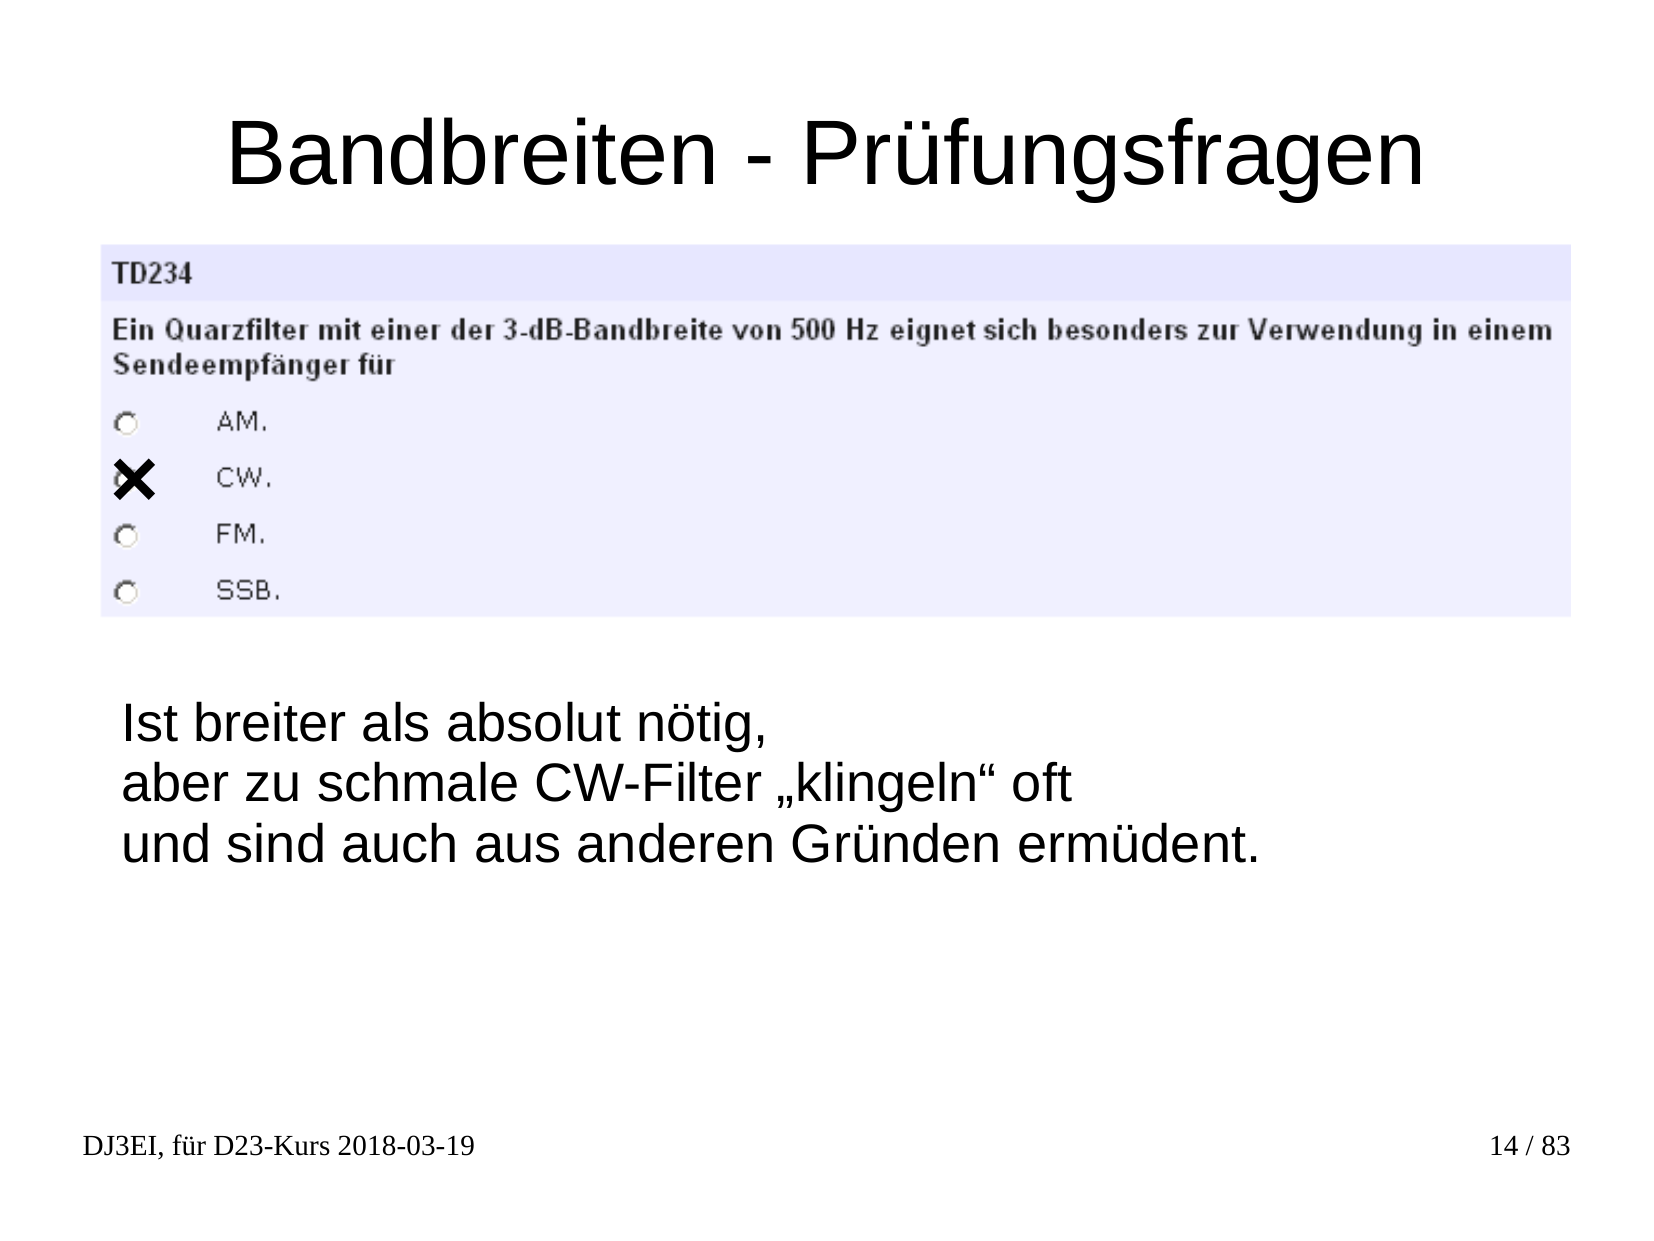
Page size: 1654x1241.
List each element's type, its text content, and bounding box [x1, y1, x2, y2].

title Bandbreiten - Prüfungsfragen [82, 49, 1571, 257]
picture [95, 243, 1571, 626]
text_box × [95, 425, 157, 534]
text_box Ist breiter als absolut nötig, aber zu schmale CW-Filter „klingeln“ oft und sind auch aus anderen Gründen ermüdent. [106, 685, 1278, 882]
